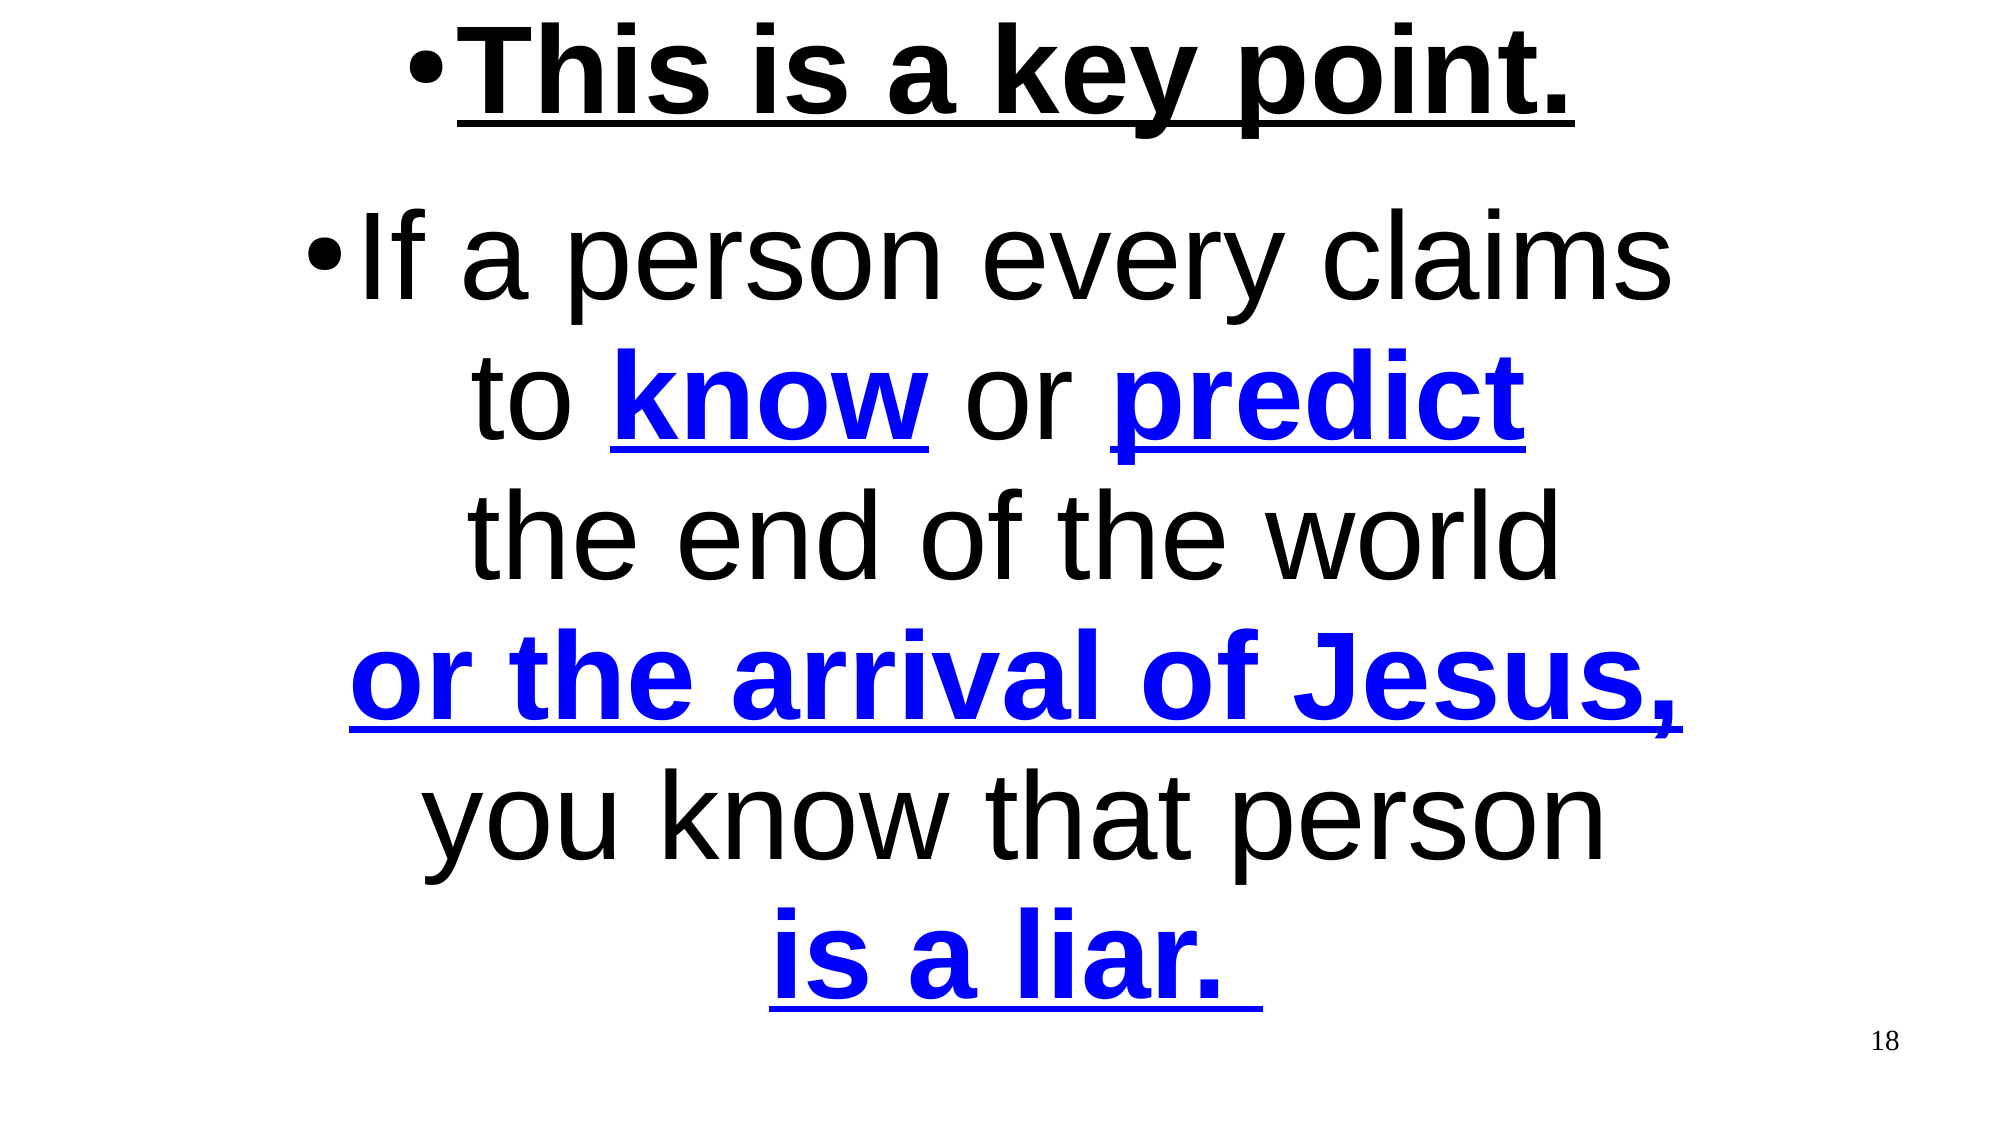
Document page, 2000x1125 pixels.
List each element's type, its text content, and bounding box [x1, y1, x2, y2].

list This is a key point. If a person every claims to know or predict the end of the world or the arrival of Jesus, you know that person is a liar. [0, 0, 1996, 1123]
